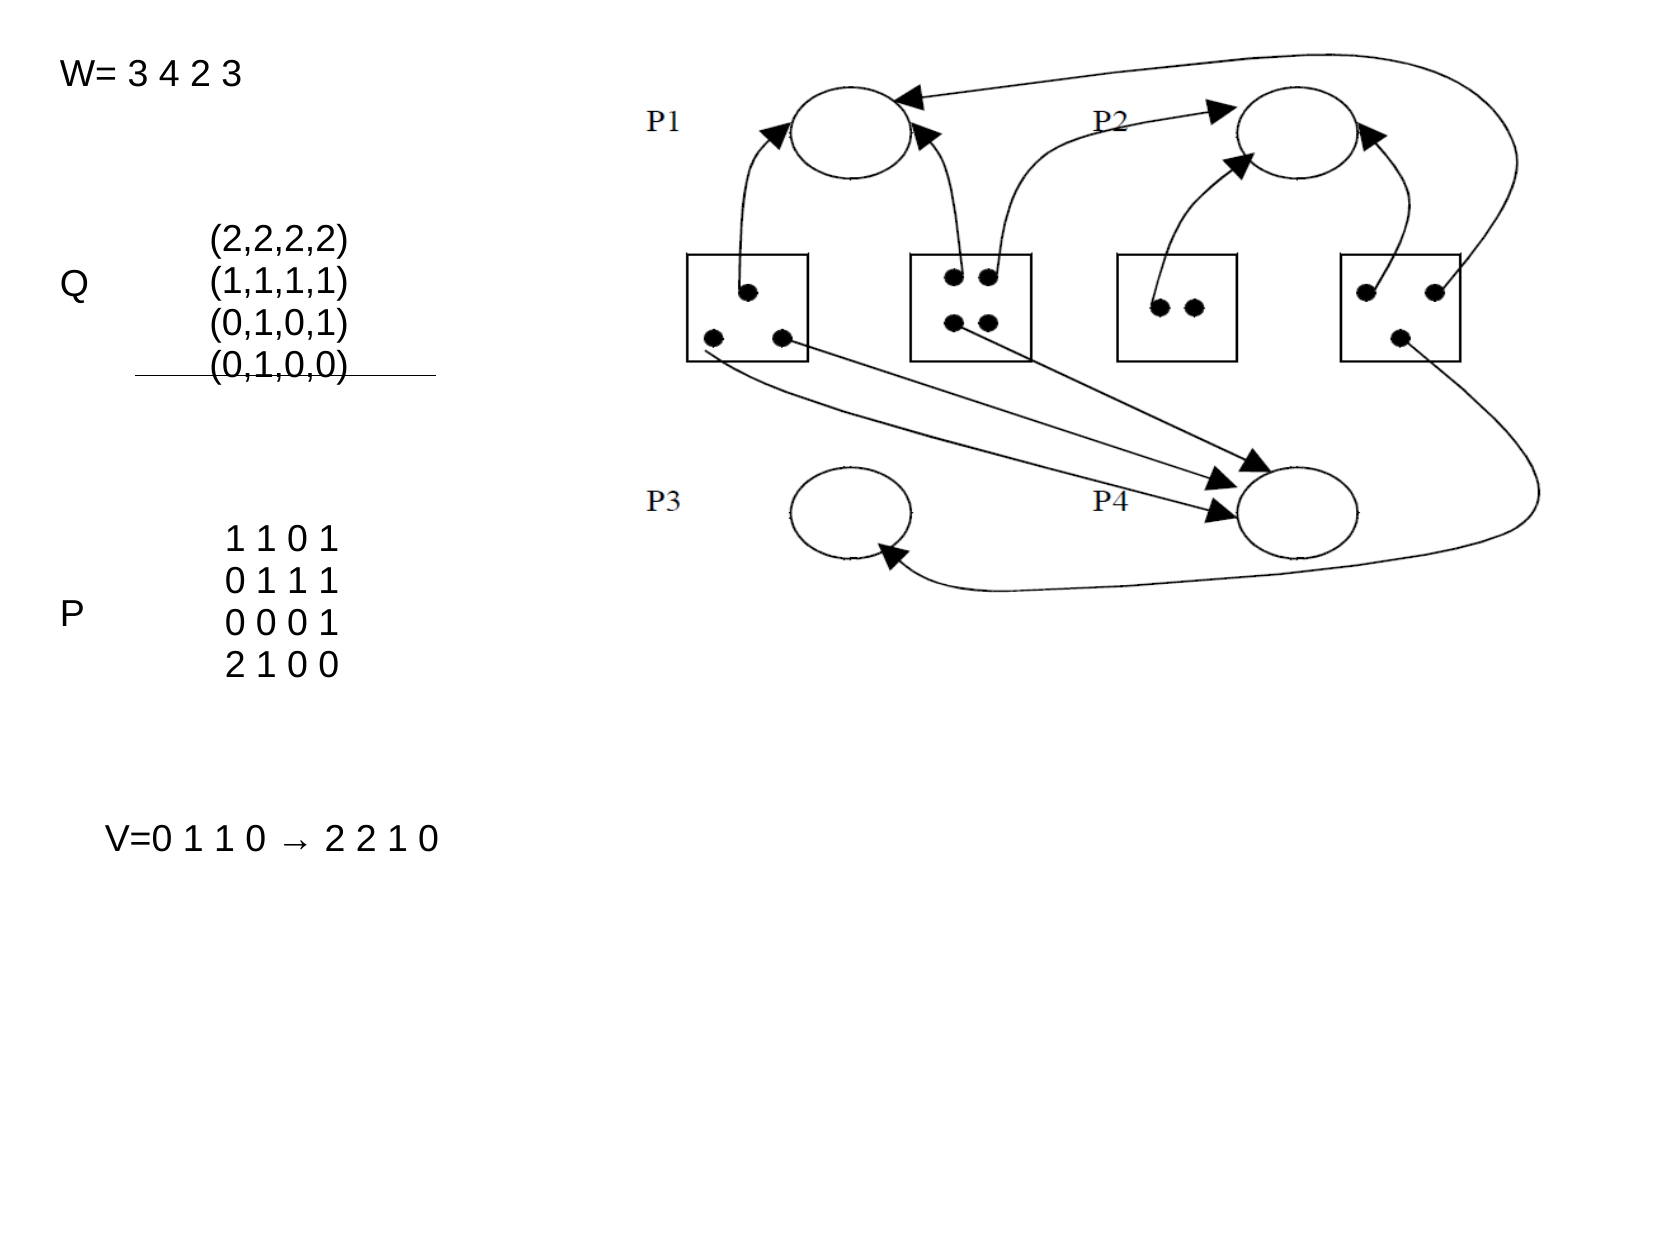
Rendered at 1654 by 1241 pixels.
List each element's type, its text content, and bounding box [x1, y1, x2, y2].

text_box V=0 1 1 0 → 2 2 1 0 [90, 810, 1066, 867]
text_box (2,2,2,2) (1,1,1,1) (0,1,0,1) (0,1,0,0) [184, 210, 743, 393]
picture [610, 48, 1567, 602]
text_box 1 1 0 1 0 1 1 1 0 0 0 1 2 1 0 0 [210, 510, 481, 693]
text_box W= 3 4 2 3 [45, 45, 511, 102]
text_box Q [45, 255, 166, 312]
text_box P [45, 585, 121, 642]
